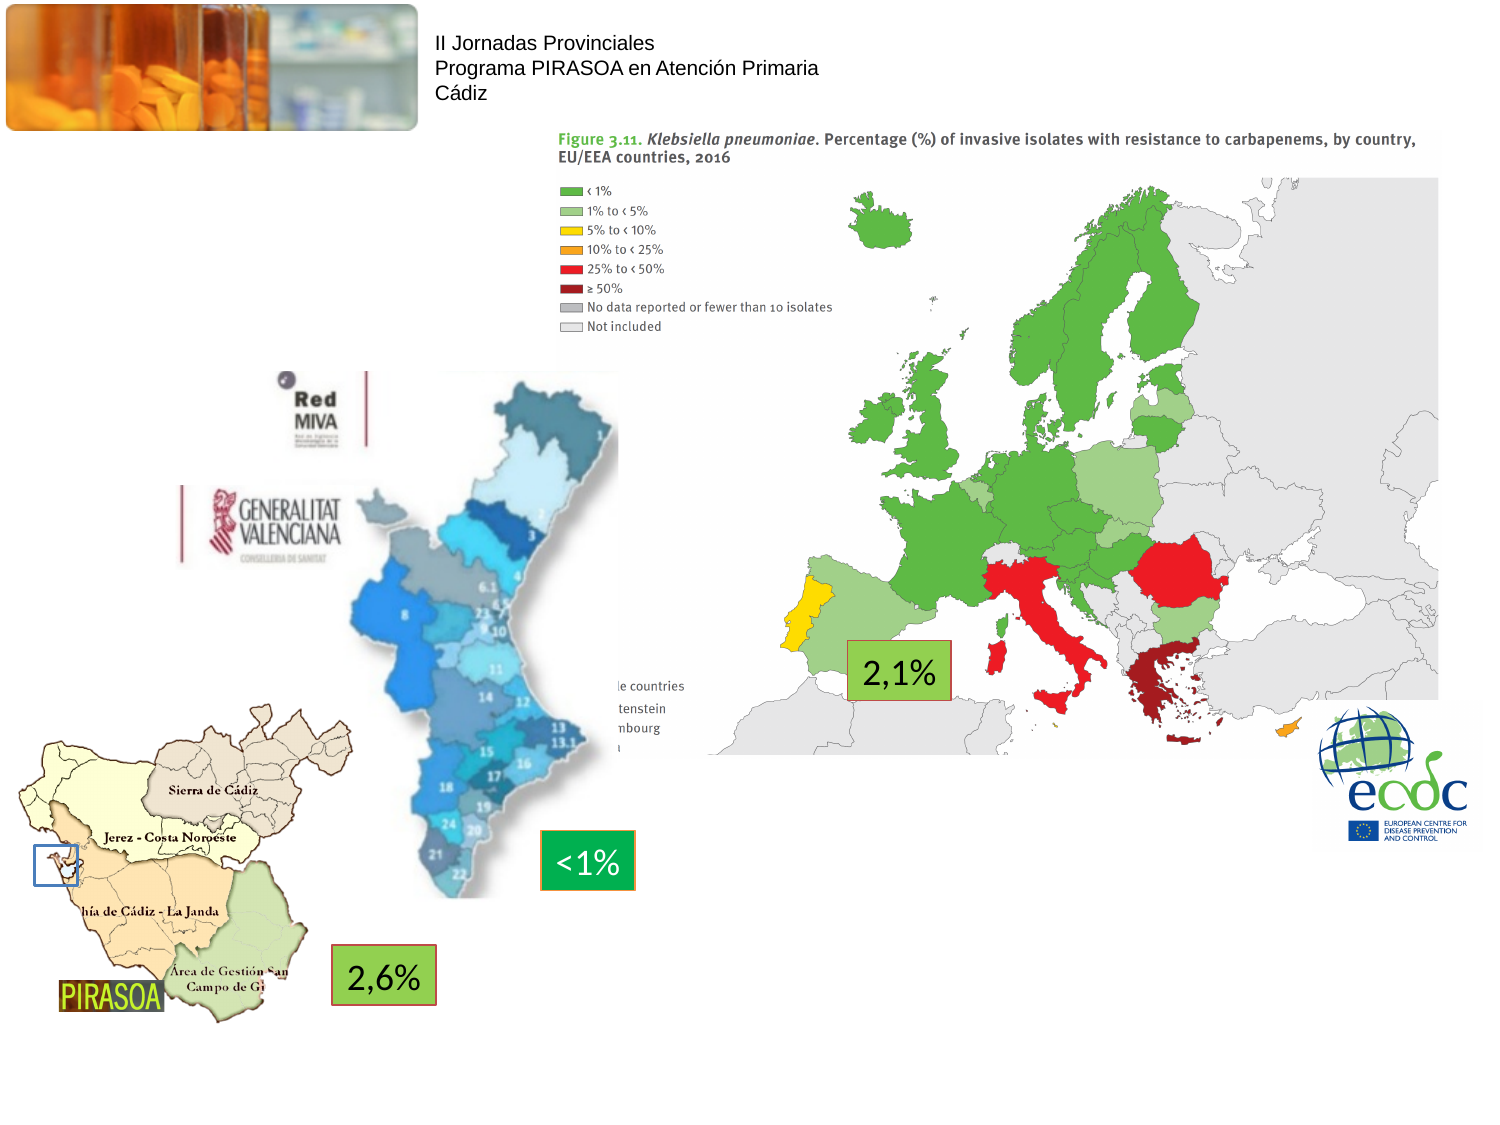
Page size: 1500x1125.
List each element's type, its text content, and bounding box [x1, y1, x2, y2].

text_box 2,6% [332, 945, 436, 1006]
text_box 2,1% [847, 640, 952, 701]
text_box <1% [540, 830, 635, 891]
picture [5, 4, 420, 131]
picture [0, 130, 1483, 1034]
text_box II Jornadas Provinciales Programa PIRASOA en Atención Primaria Cádiz [420, 22, 882, 112]
